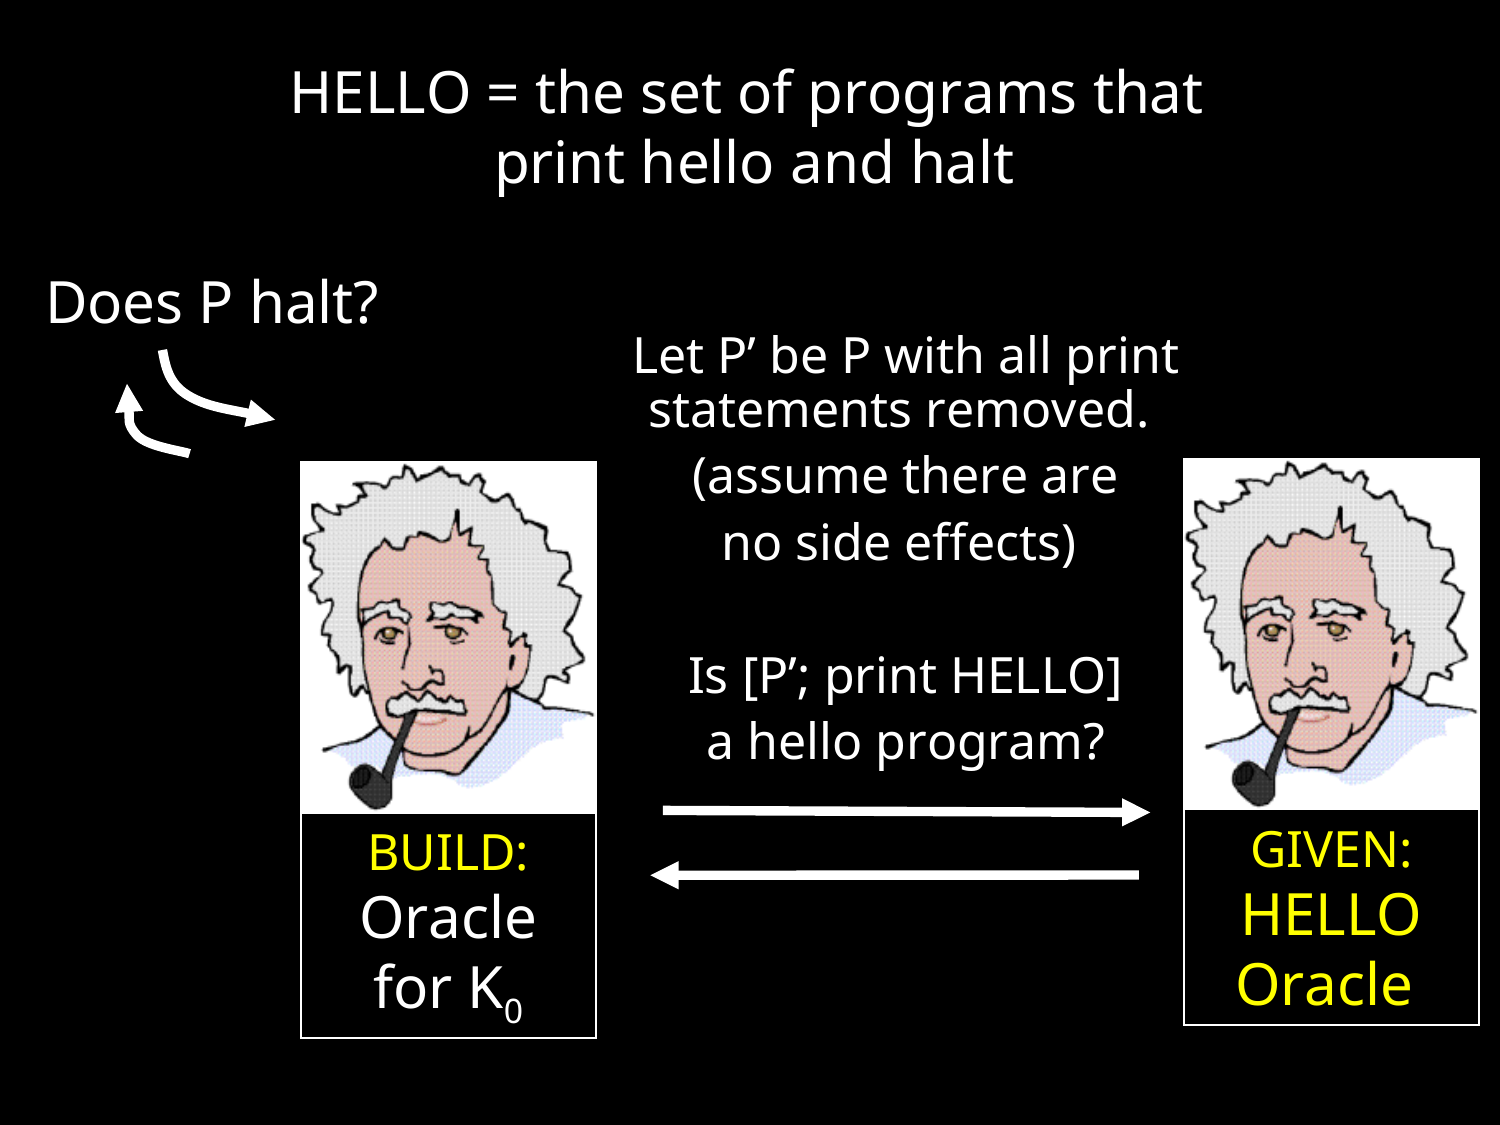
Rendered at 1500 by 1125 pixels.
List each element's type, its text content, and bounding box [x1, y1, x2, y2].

text_box BUILD:Oracle for K0 [300, 813, 597, 1038]
text_box GIVEN:HELLO Oracle [1183, 810, 1480, 1025]
picture [1183, 458, 1480, 810]
picture [300, 461, 597, 813]
text_box Does P halt? [0, 187, 563, 343]
text_box HELLO = the set of programs that print hello and halt [244, 47, 1265, 204]
text_box Let P’ be P with all print statements removed. (assume there are no side effects) Is [P’; print HELLO] a hello program? [524, 322, 1288, 730]
